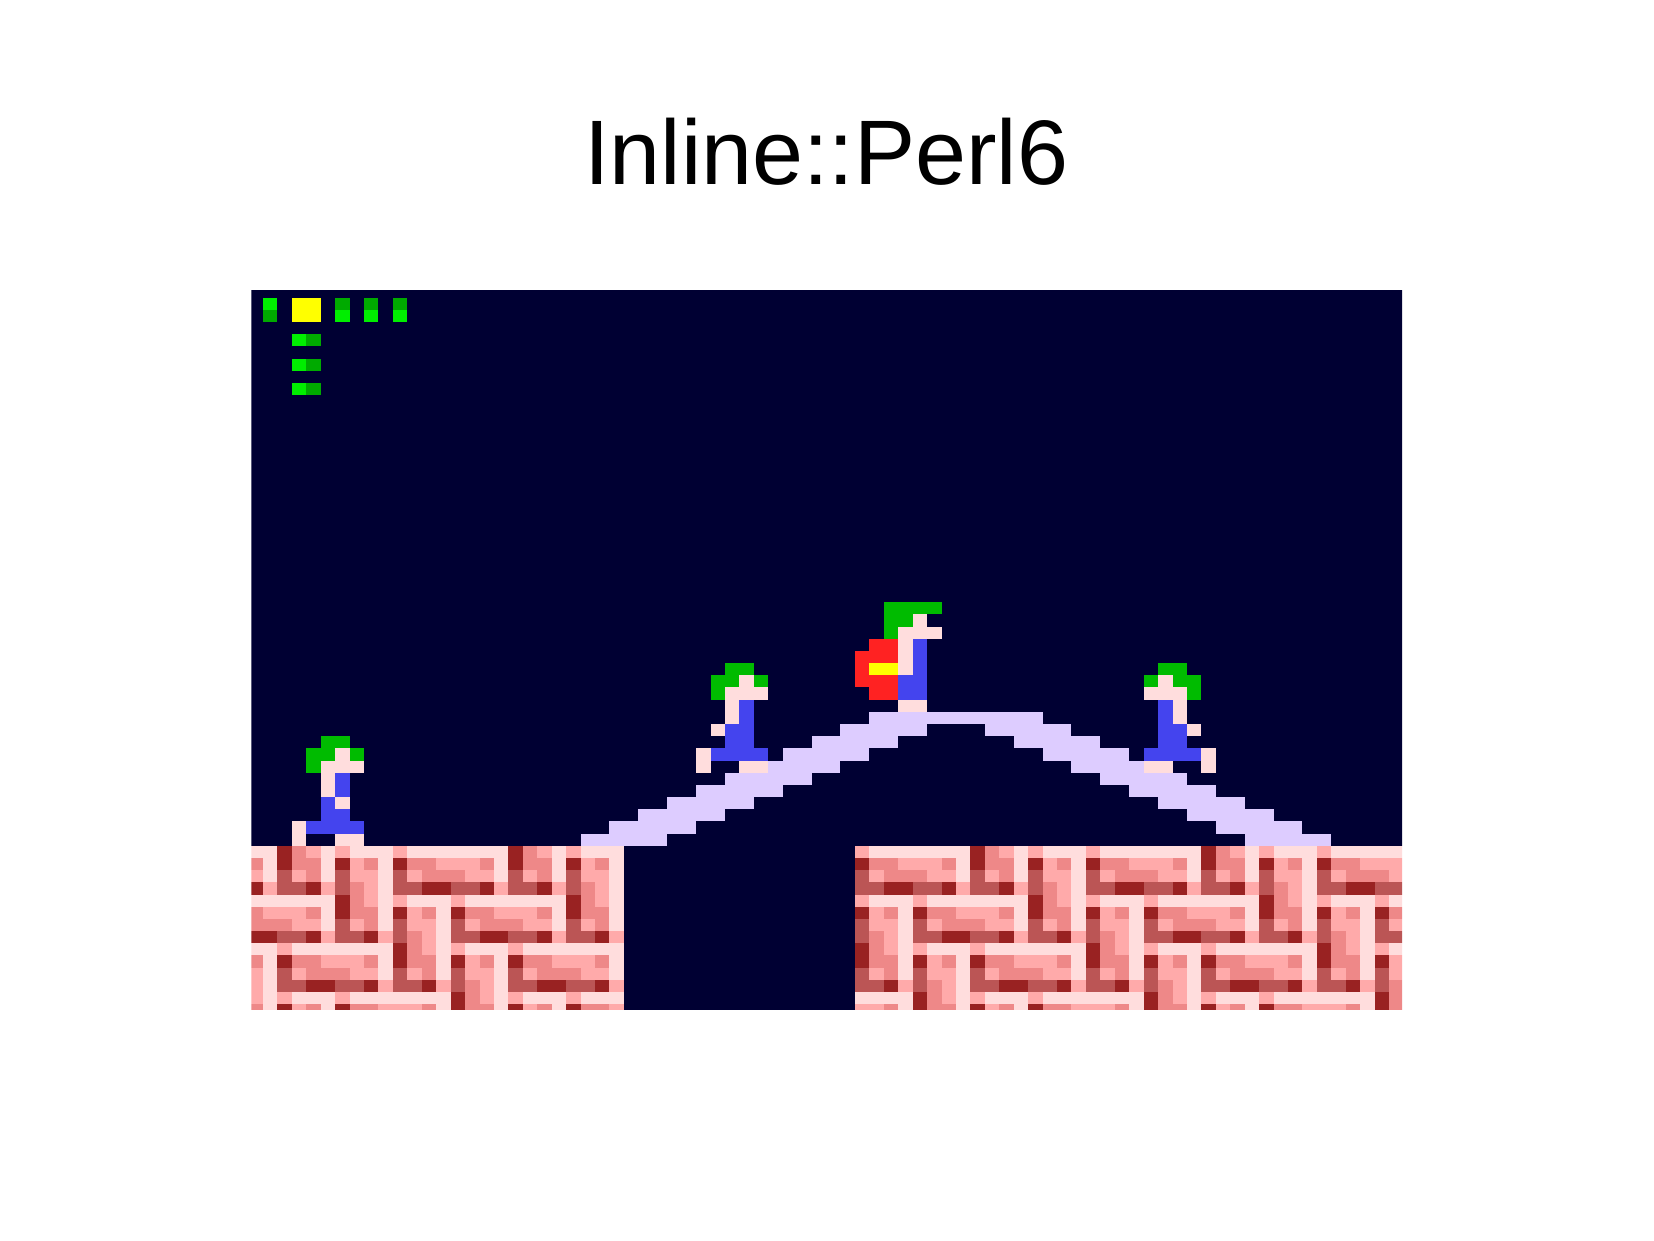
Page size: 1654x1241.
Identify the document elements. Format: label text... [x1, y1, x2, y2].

picture [251, 290, 1403, 1010]
title Inline::Perl6 [82, 49, 1571, 257]
